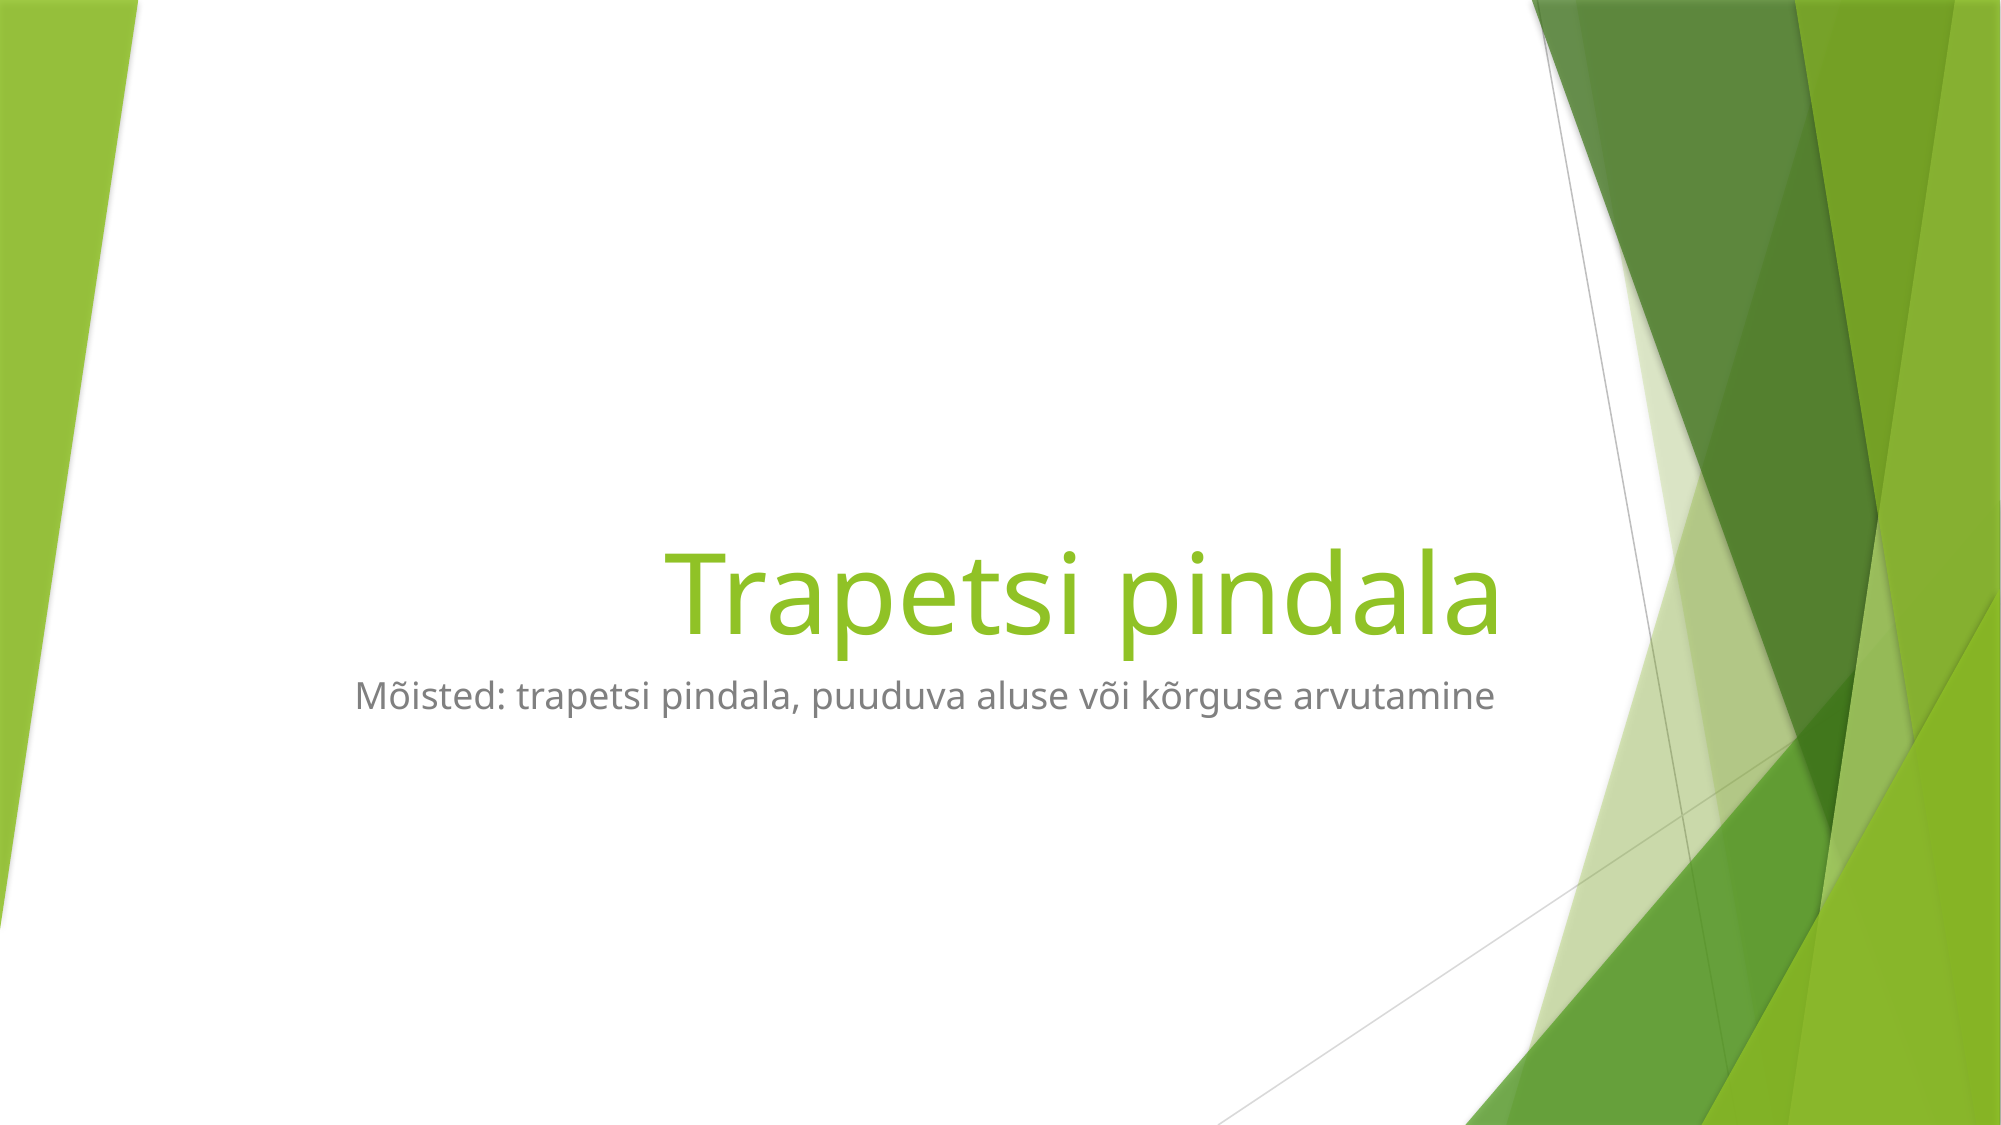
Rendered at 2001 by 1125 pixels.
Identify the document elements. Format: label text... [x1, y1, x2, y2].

subtitle Mõisted: trapetsi pindala, puuduva aluse või kõrguse arvutamine [247, 664, 1522, 845]
title Trapetsi pindala [247, 394, 1522, 664]
